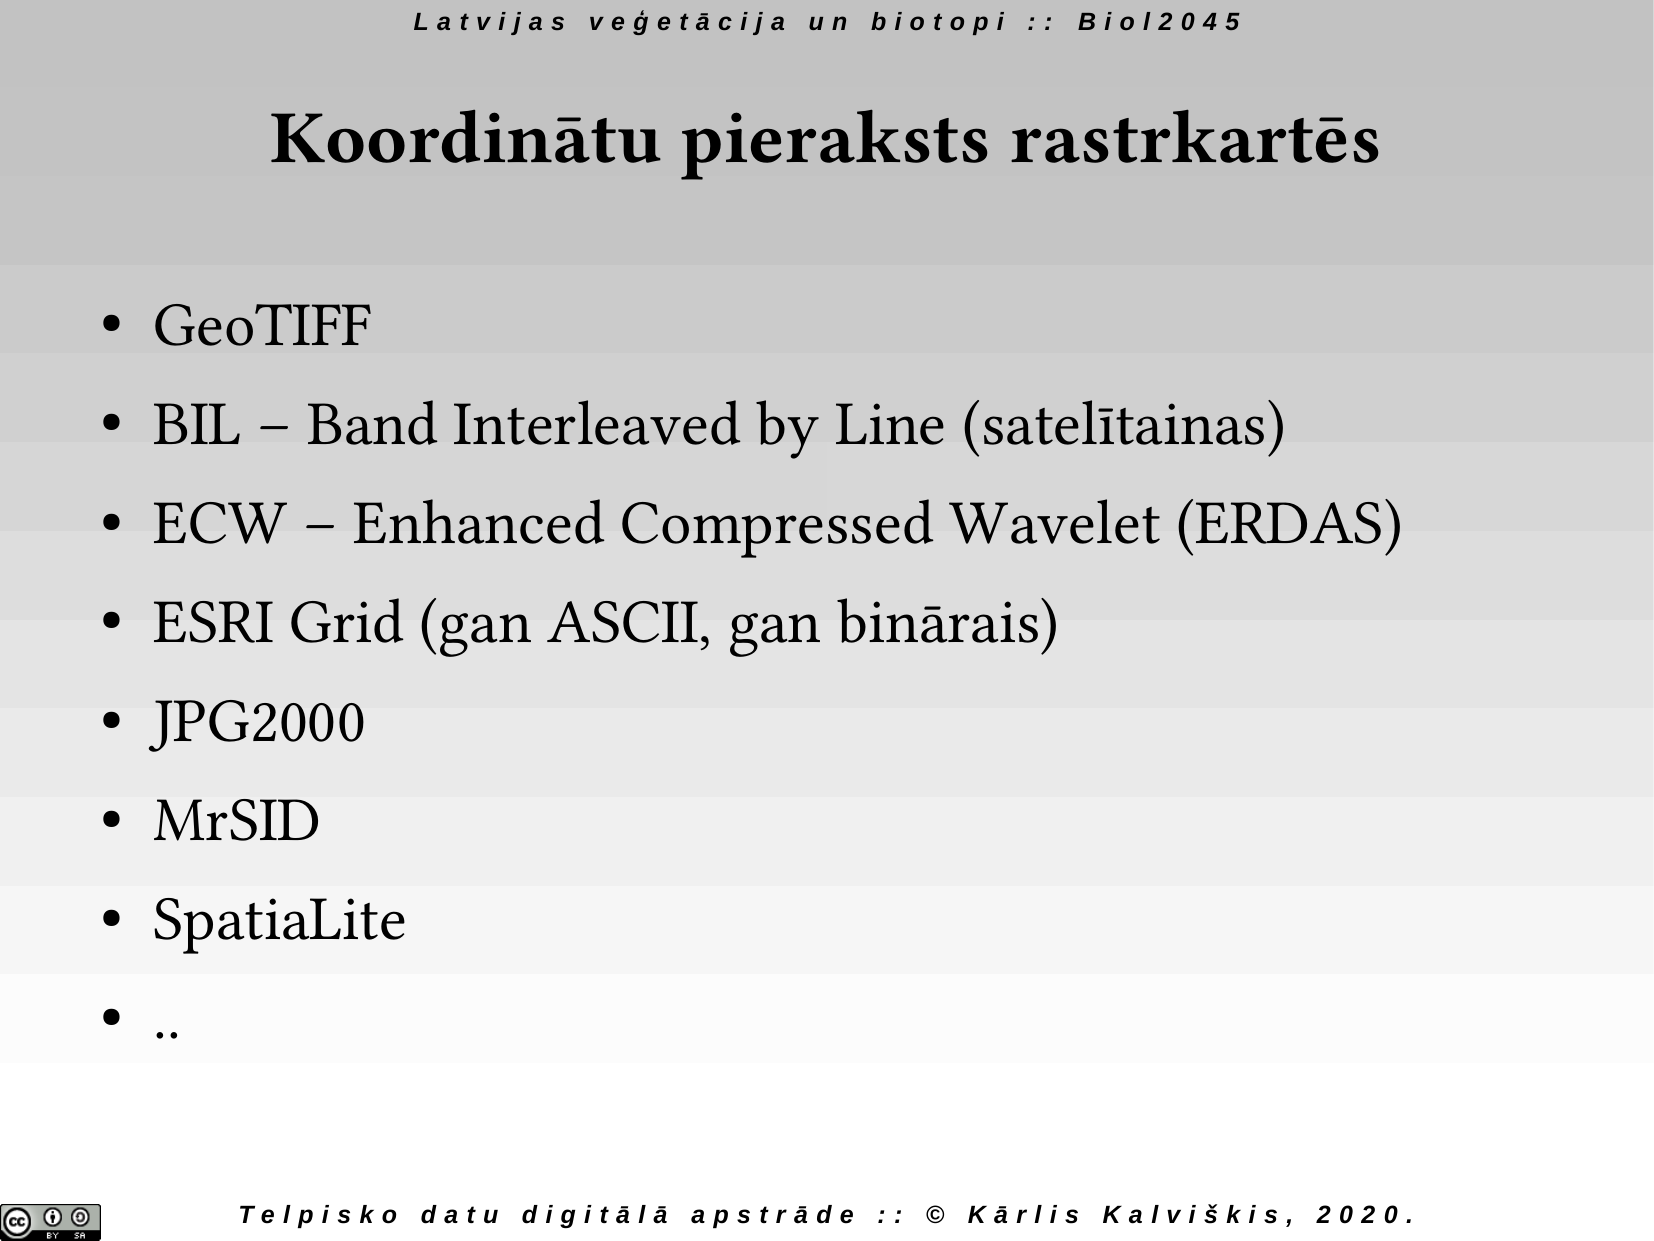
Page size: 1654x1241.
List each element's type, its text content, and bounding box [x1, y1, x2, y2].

title Koordinātu pieraksts rastrkartēs [29, 43, 1625, 234]
picture [0, 0, 1654, 1241]
list GeoTIFF BIL – Band Interleaved by Line (satelītainas) ECW – Enhanced Compressed Wavelet (ERDAS) ESRI Grid (gan ASCII, gan binārais) JPG2000 MrSID SpatiaLite .. [82, 289, 1571, 1113]
